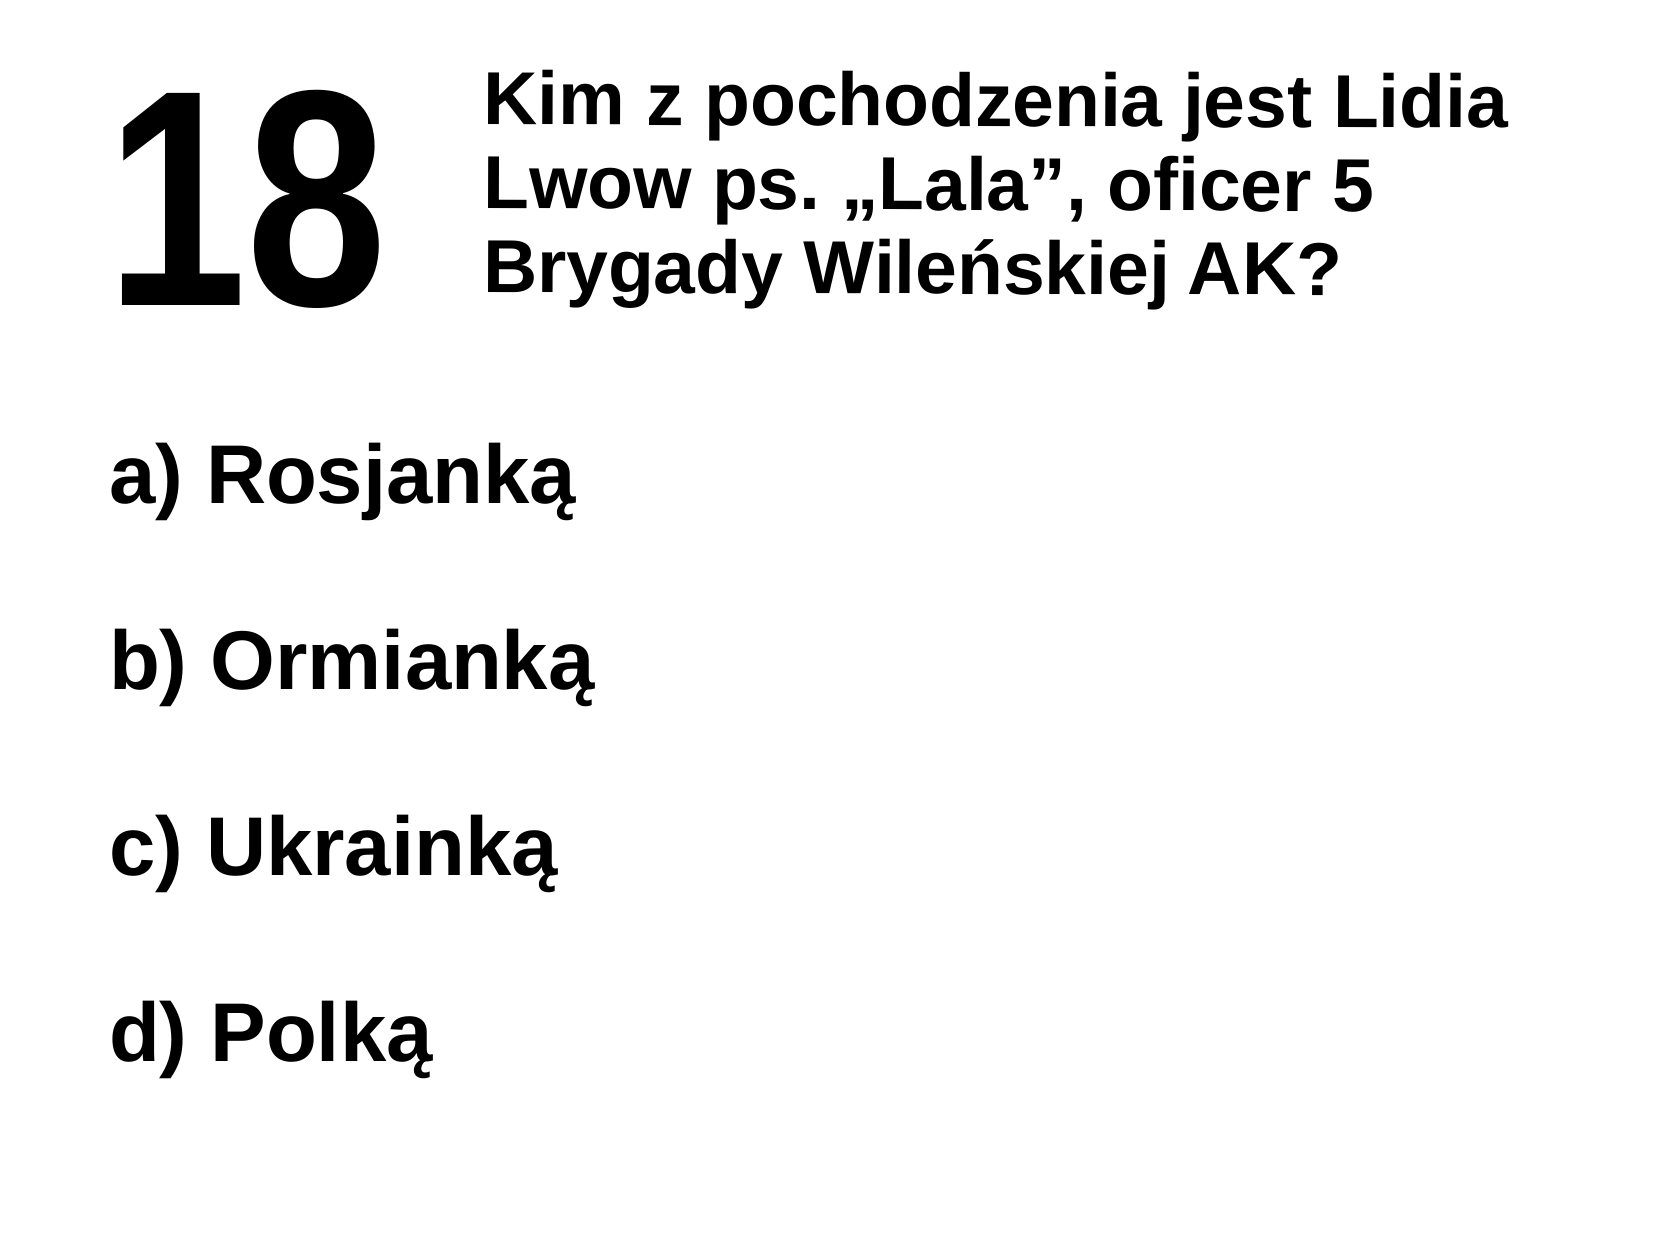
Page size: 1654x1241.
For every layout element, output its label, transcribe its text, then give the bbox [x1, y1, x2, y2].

text_box 18 [8, 9, 485, 308]
text_box 18 [294, 119, 339, 179]
text_box a) Rosjanką b) Ormianką c) Ukrainką d) Polką [94, 420, 1453, 1158]
text_box Kim z pochodzenia jest Lidia Lwow ps. „Lala”, oficer 5 Brygady Wileńskiej AK? [482, 56, 1615, 372]
text_box 18 [290, 209, 343, 278]
